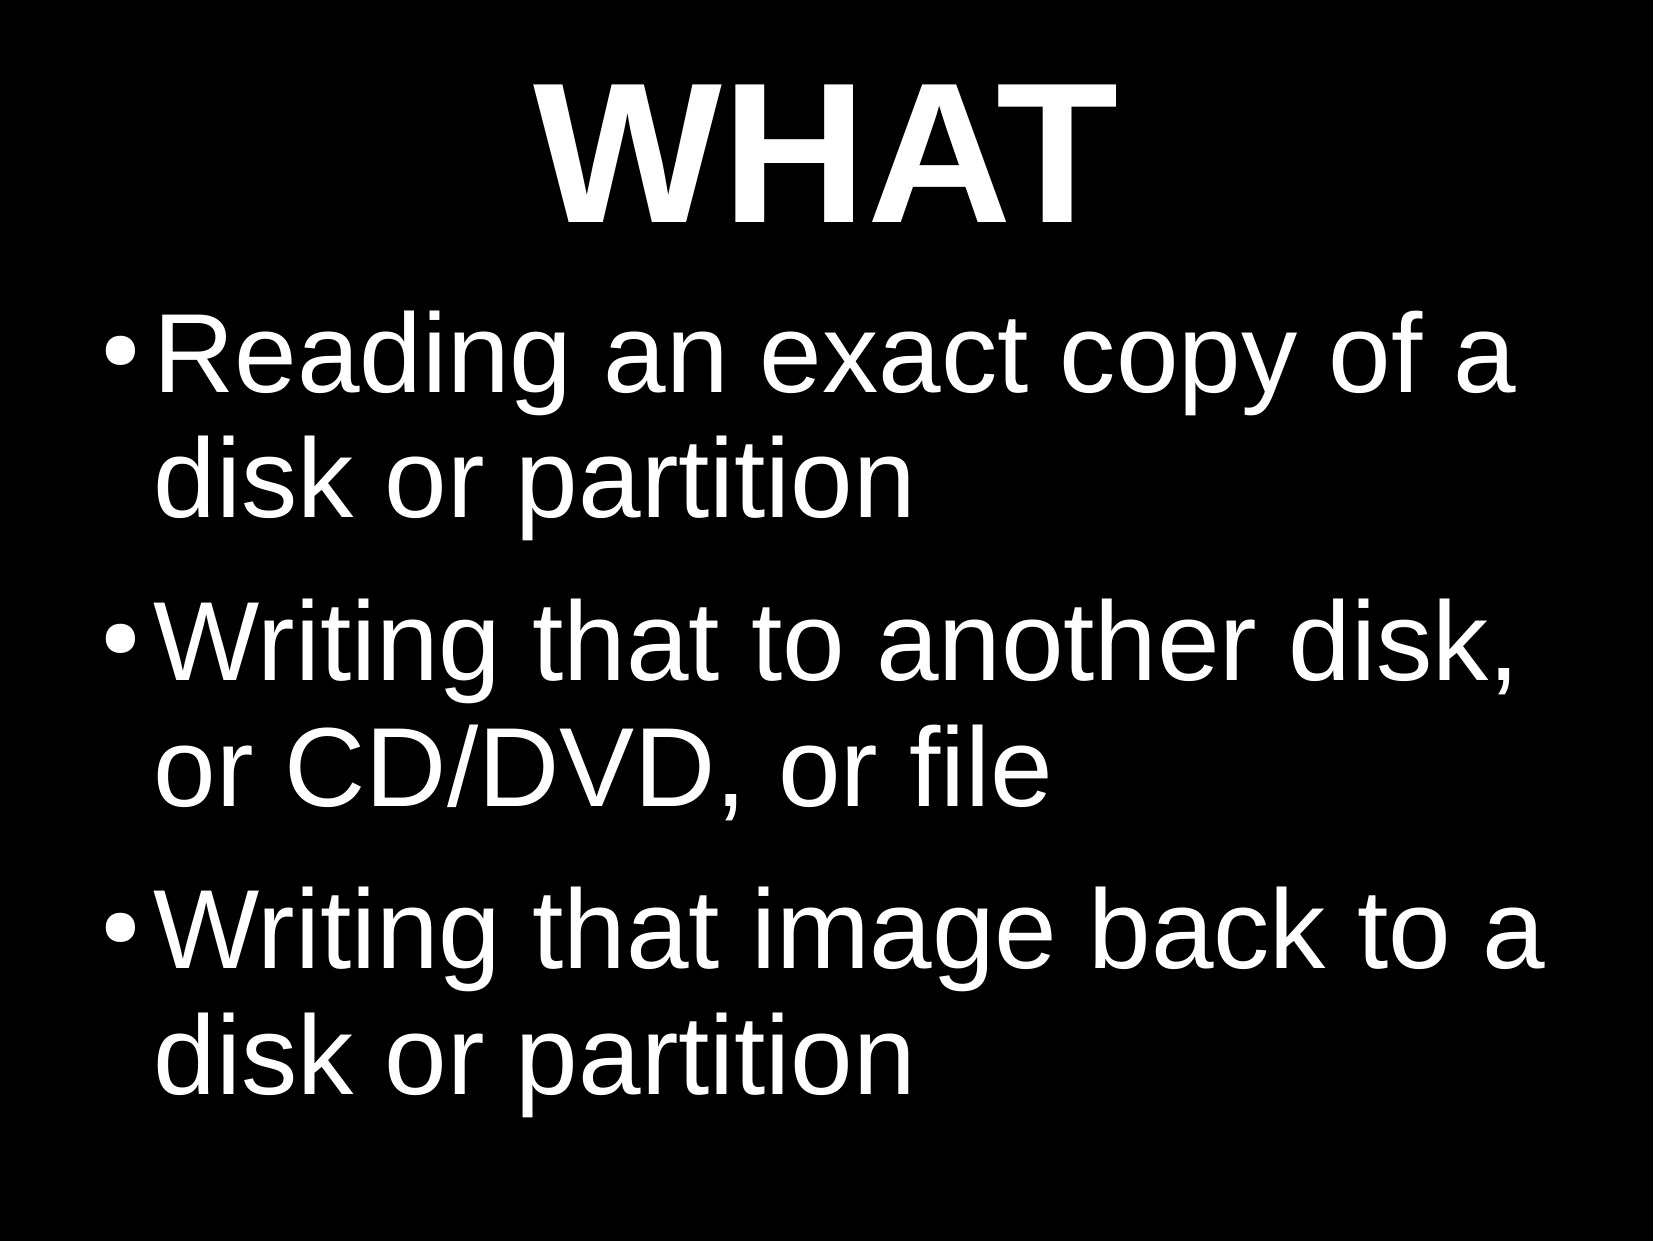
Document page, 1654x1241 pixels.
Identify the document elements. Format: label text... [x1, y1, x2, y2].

title WHAT [82, 41, 1571, 265]
list Reading an exact copy of a disk or partition Writing that to another disk, or CD/DVD, or file Writing that image back to a disk or partition [82, 290, 1571, 1119]
